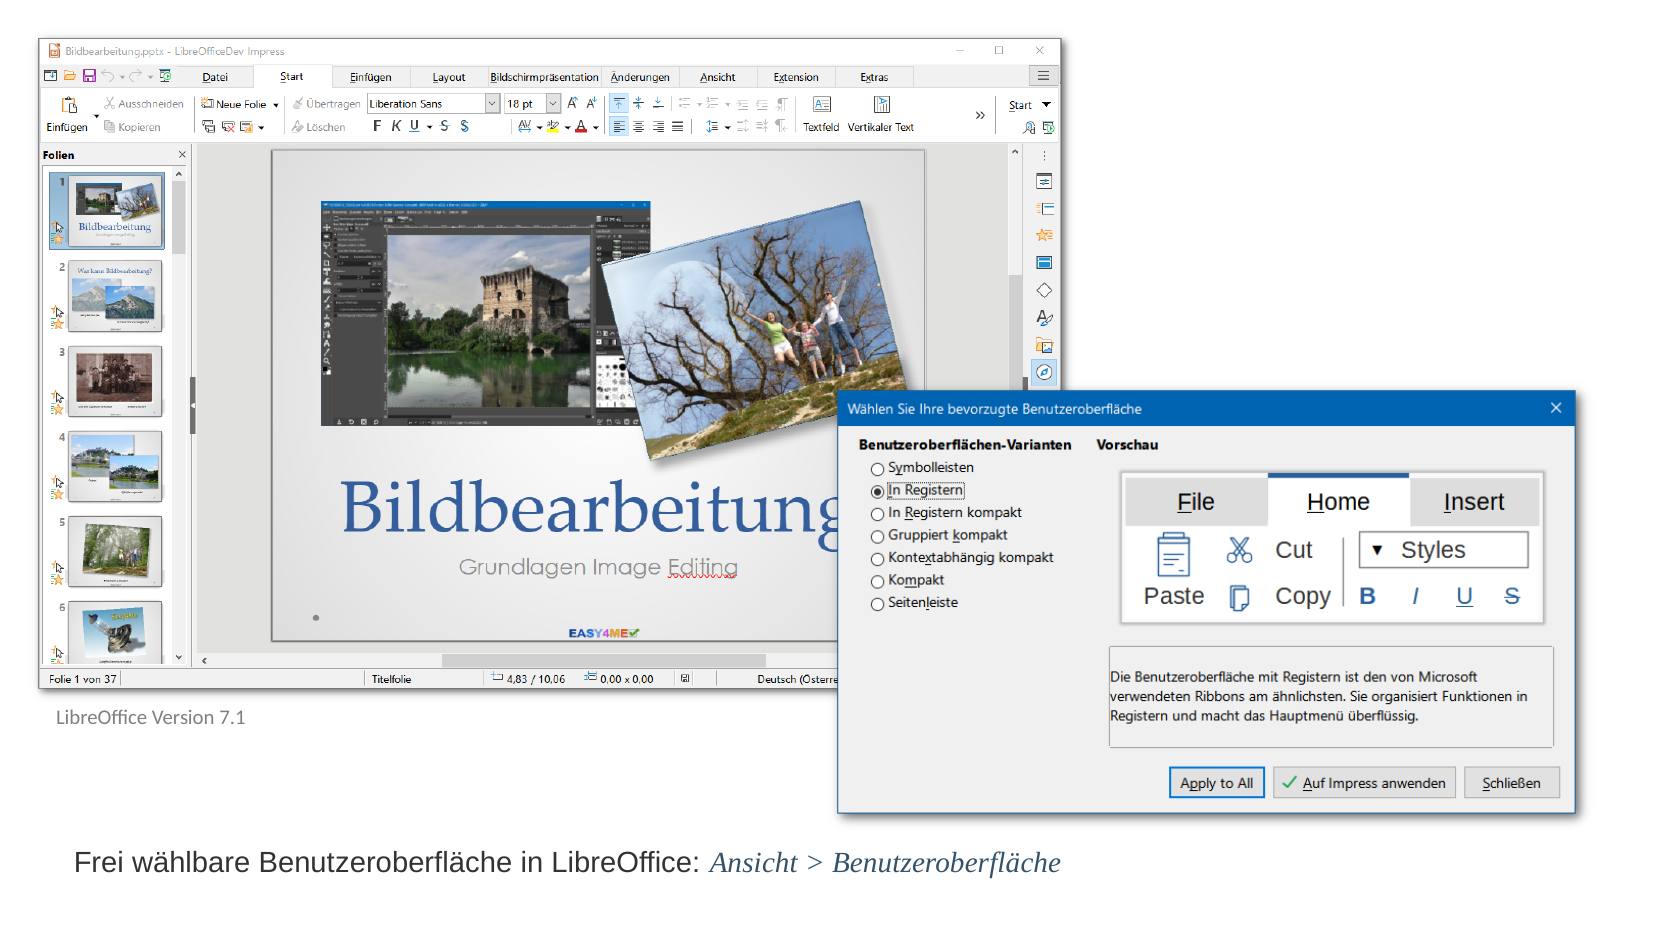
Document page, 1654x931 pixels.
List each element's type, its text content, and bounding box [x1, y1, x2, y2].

text_box Frei wählbare Benutzeroberfläche in LibreOffice: Ansicht > Benutzeroberfläche [59, 838, 1565, 898]
picture [29, 29, 1595, 833]
text_box LibreOffice Version 7.1 [41, 701, 308, 738]
